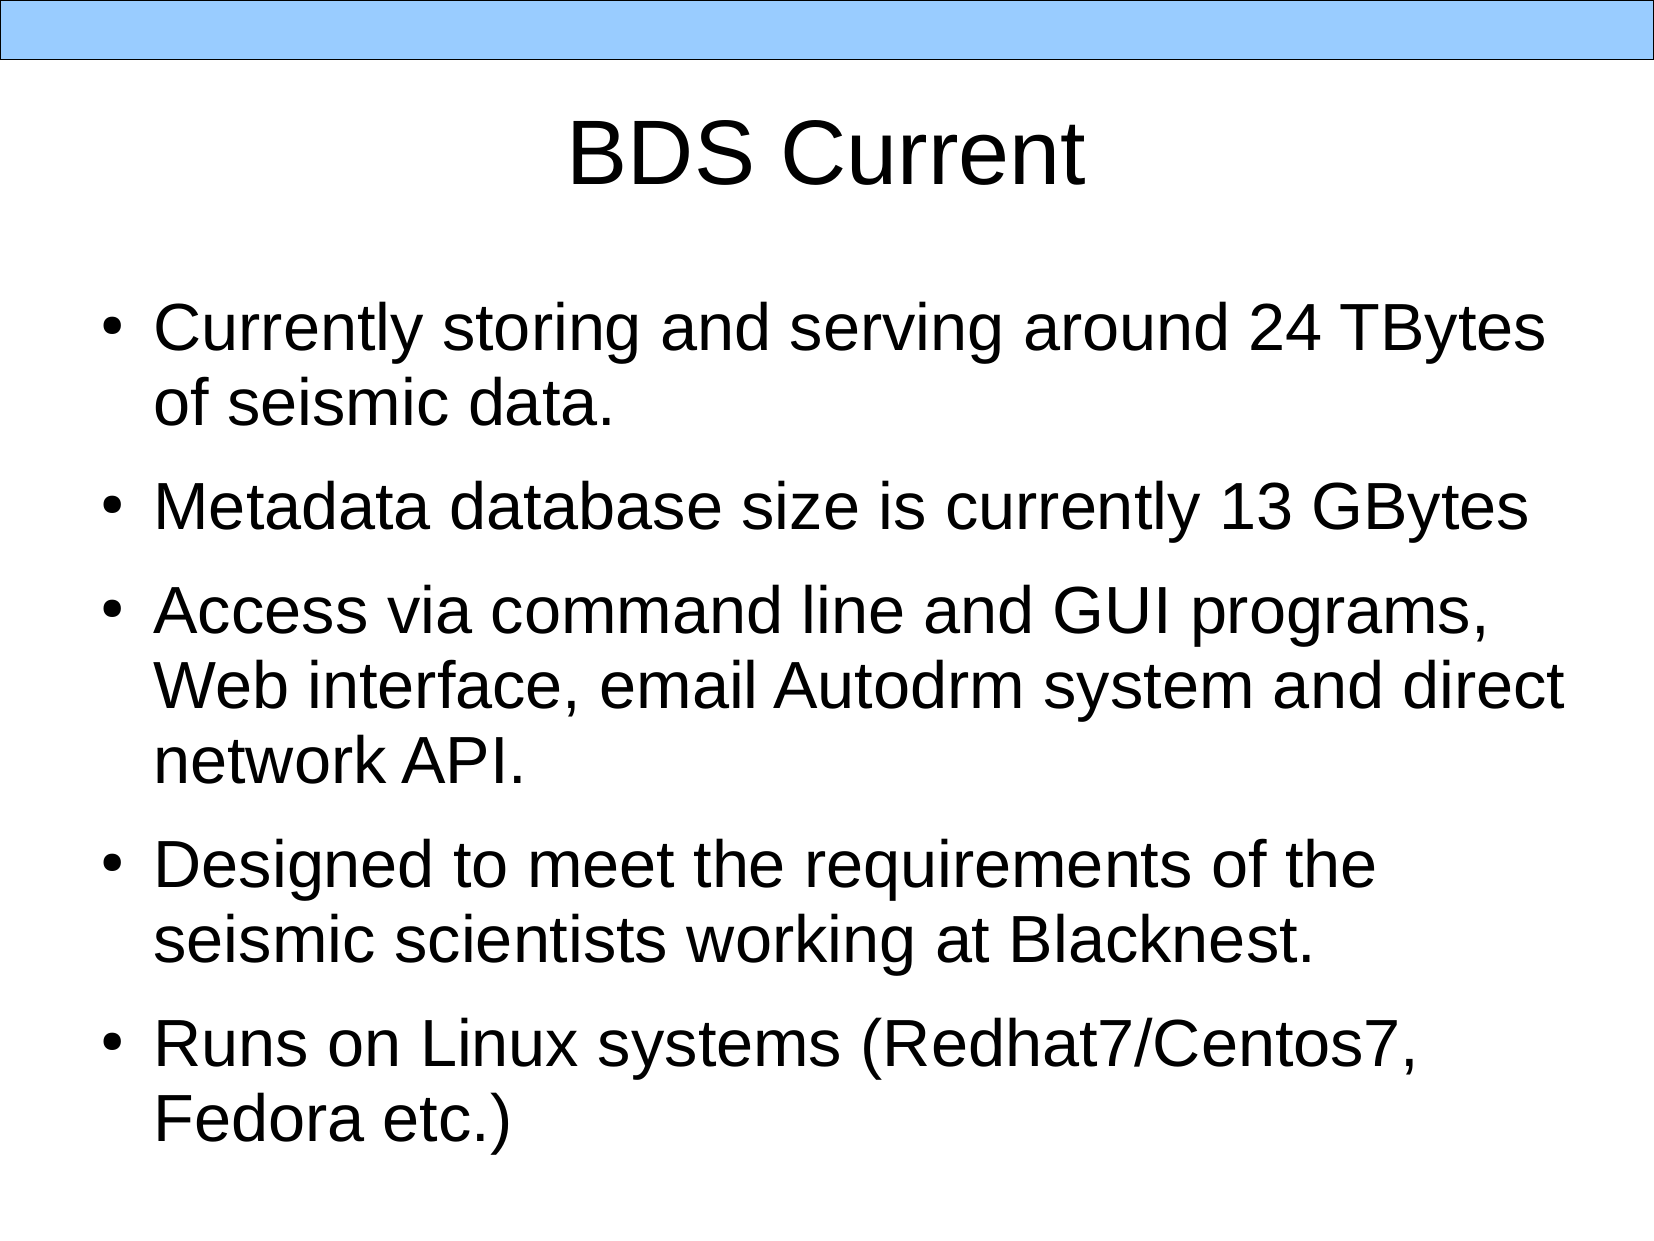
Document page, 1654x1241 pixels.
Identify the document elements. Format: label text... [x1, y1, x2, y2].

title BDS Current [82, 49, 1571, 257]
list Currently storing and serving around 24 TBytes of seismic data. Metadata database size is currently 13 GBytes Access via command line and GUI programs, Web interface, email Autodrm system and direct network API. Designed to meet the requirements of the seismic scientists working at Blacknest. Runs on Linux systems (Redhat7/Centos7, Fedora etc.) [82, 290, 1571, 1157]
